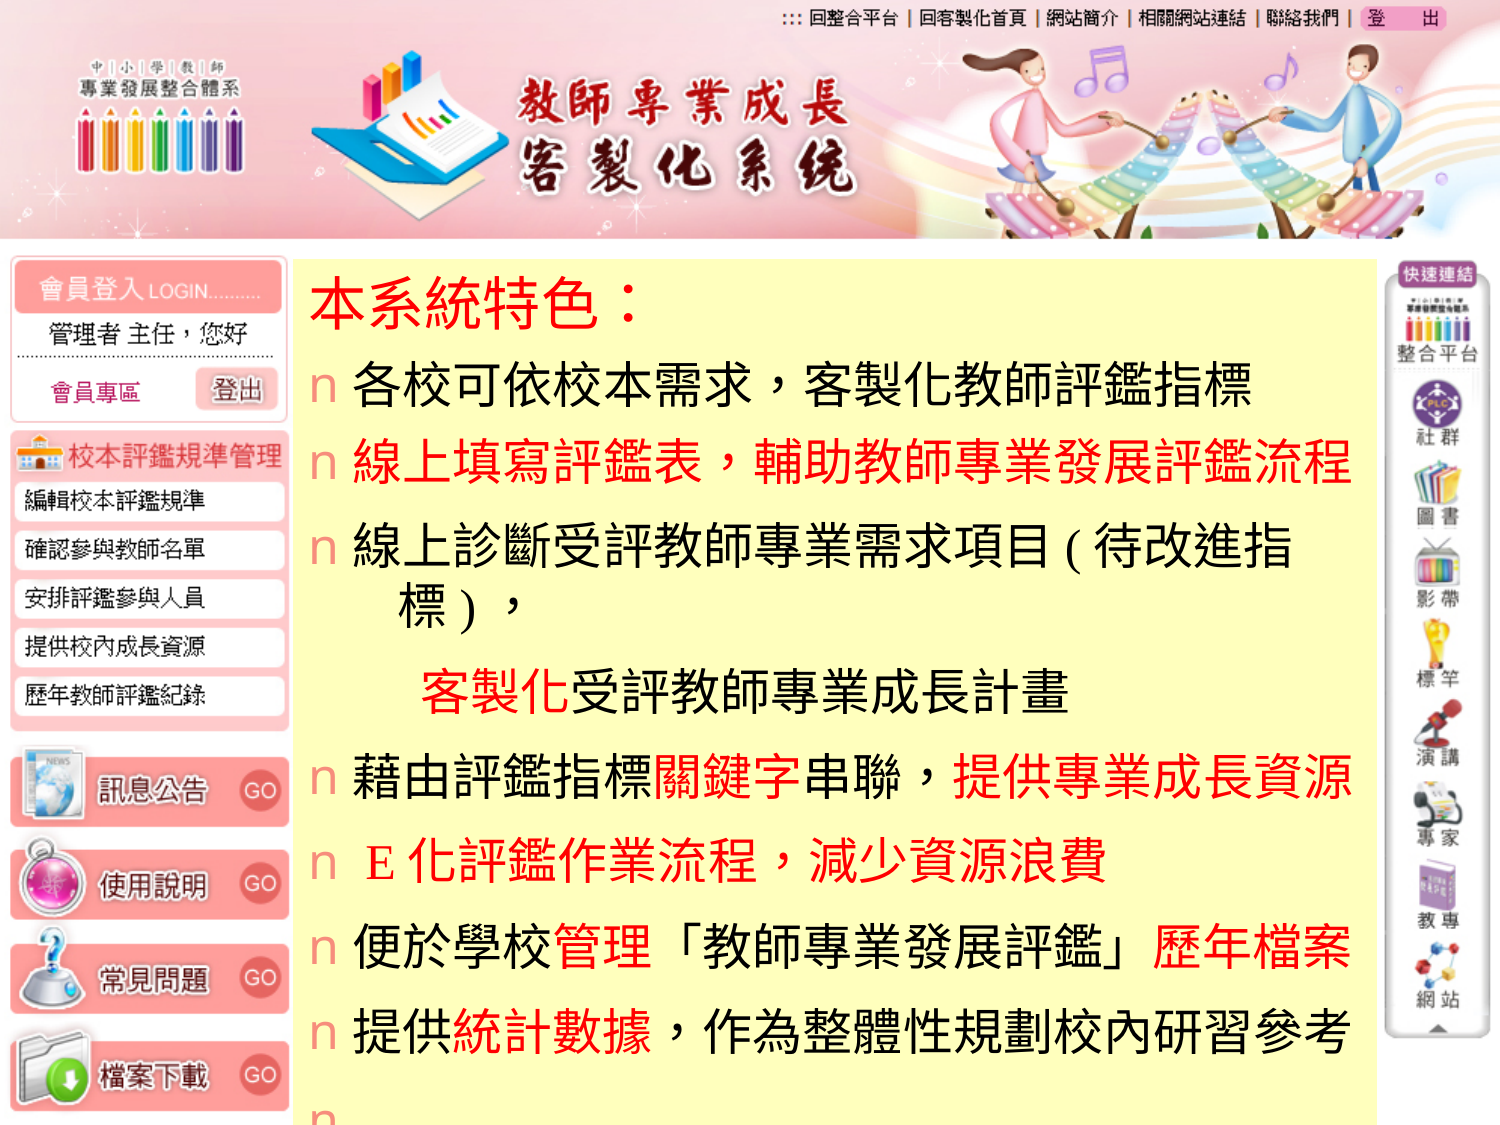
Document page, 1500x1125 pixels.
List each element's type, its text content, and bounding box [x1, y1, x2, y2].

picture [0, 0, 1500, 1125]
text_box 本系統特色： 各校可依校本需求，客製化教師評鑑指標 線上填寫評鑑表，輔助教師專業發展評鑑流程 線上診斷受評教師專業需求項目(待改進指標)， 客製化受評教師專業成長計畫 藉由評鑑指標關鍵字串聯，提供專業成長資源 E化評鑑作業流程，減少資源浪費 便於學校管理「教師專業發展評鑑」歷年檔案 提供統計數據，作為整體性規劃校內研習參考 [293, 259, 1377, 1125]
